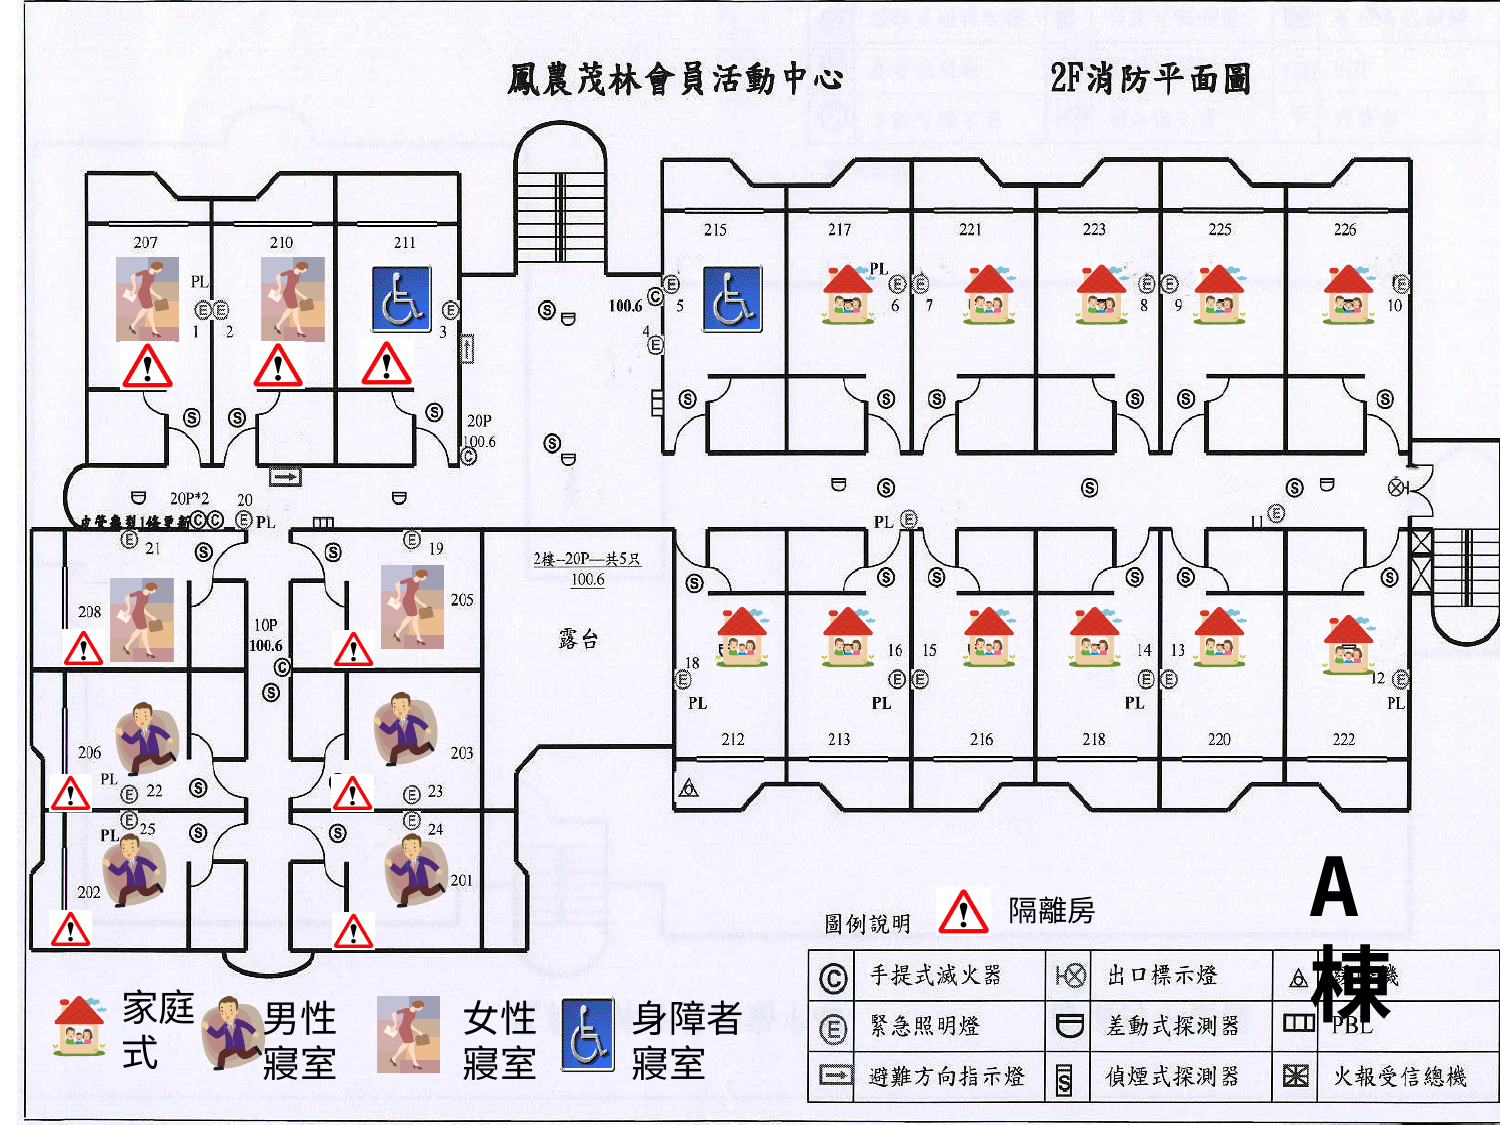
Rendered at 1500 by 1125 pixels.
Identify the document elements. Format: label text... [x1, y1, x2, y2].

text_box 身障者寢室 [616, 987, 787, 1094]
text_box 女性寢室 [447, 987, 556, 1094]
text_box A 棟 [1294, 824, 1499, 1041]
text_box 隔離房 [994, 884, 1118, 936]
picture [17, 0, 1500, 1125]
text_box 家庭式 [106, 976, 237, 1082]
text_box 男性寢室 [247, 987, 375, 1094]
